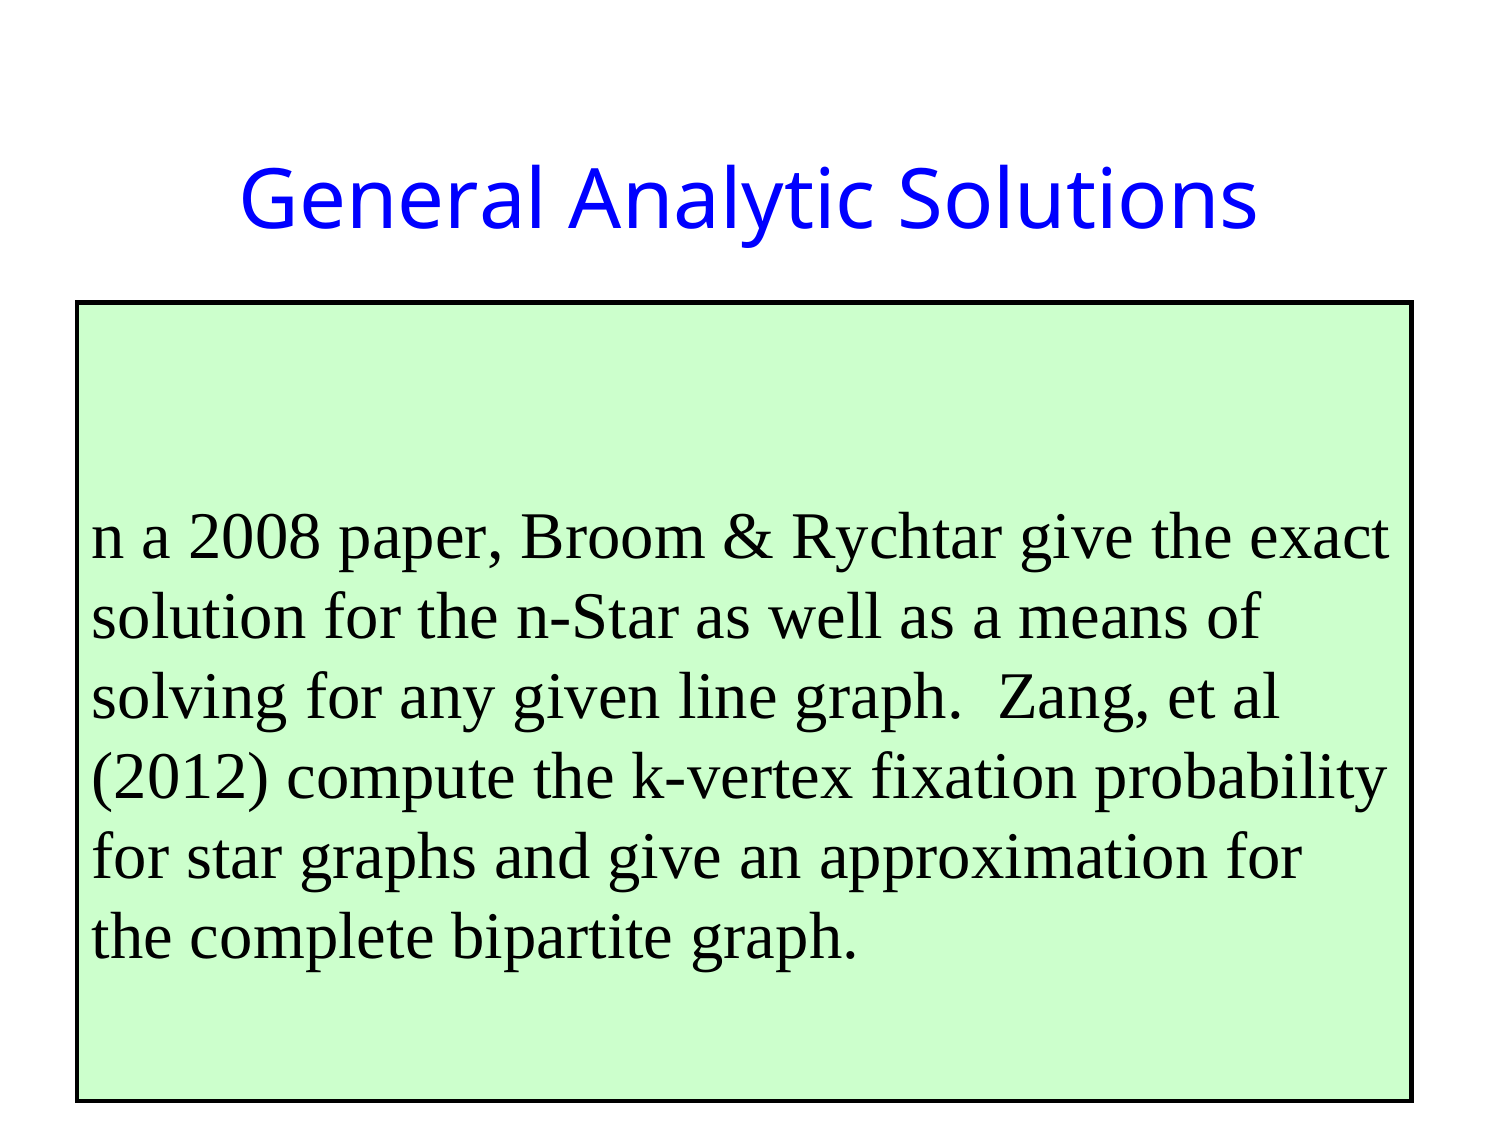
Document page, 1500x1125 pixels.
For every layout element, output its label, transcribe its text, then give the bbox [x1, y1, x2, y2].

title General Analytic Solutions [112, 101, 1388, 290]
text_box In a 2008 paper, Broom & Rychtar give the exact solution for the n-Star as well as a means of solving for any given line graph. Zang, et al (2012) compute the k-vertex fixation probability for star graphs and give an approximation for the complete bipartite graph. [76, 302, 1412, 1101]
